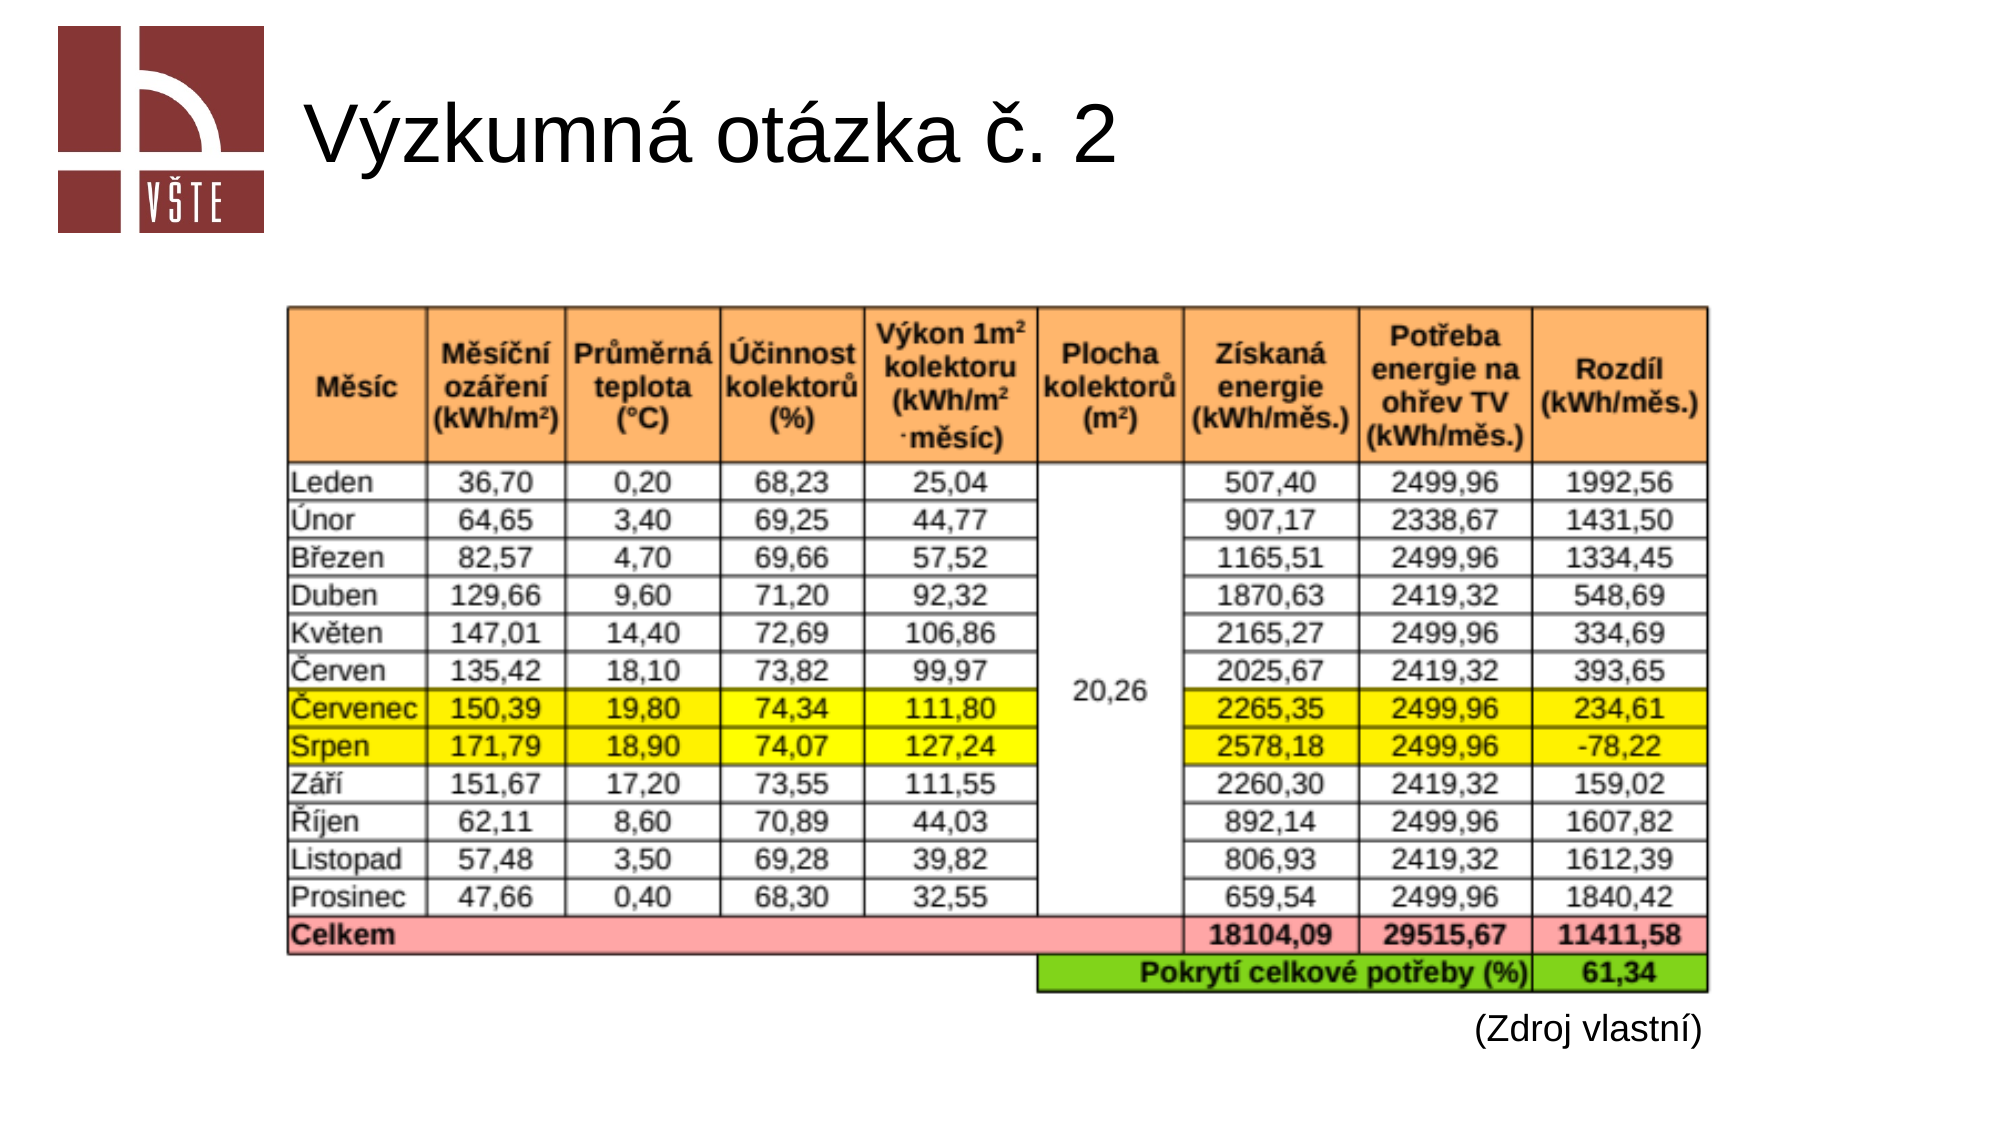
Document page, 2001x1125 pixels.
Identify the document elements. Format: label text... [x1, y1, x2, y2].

picture [262, 293, 1738, 1016]
text_box (Zdroj vlastní) [1417, 987, 1725, 1035]
picture [58, 26, 264, 233]
text_box Výzkumná otázka č. 2 [288, 26, 1950, 245]
